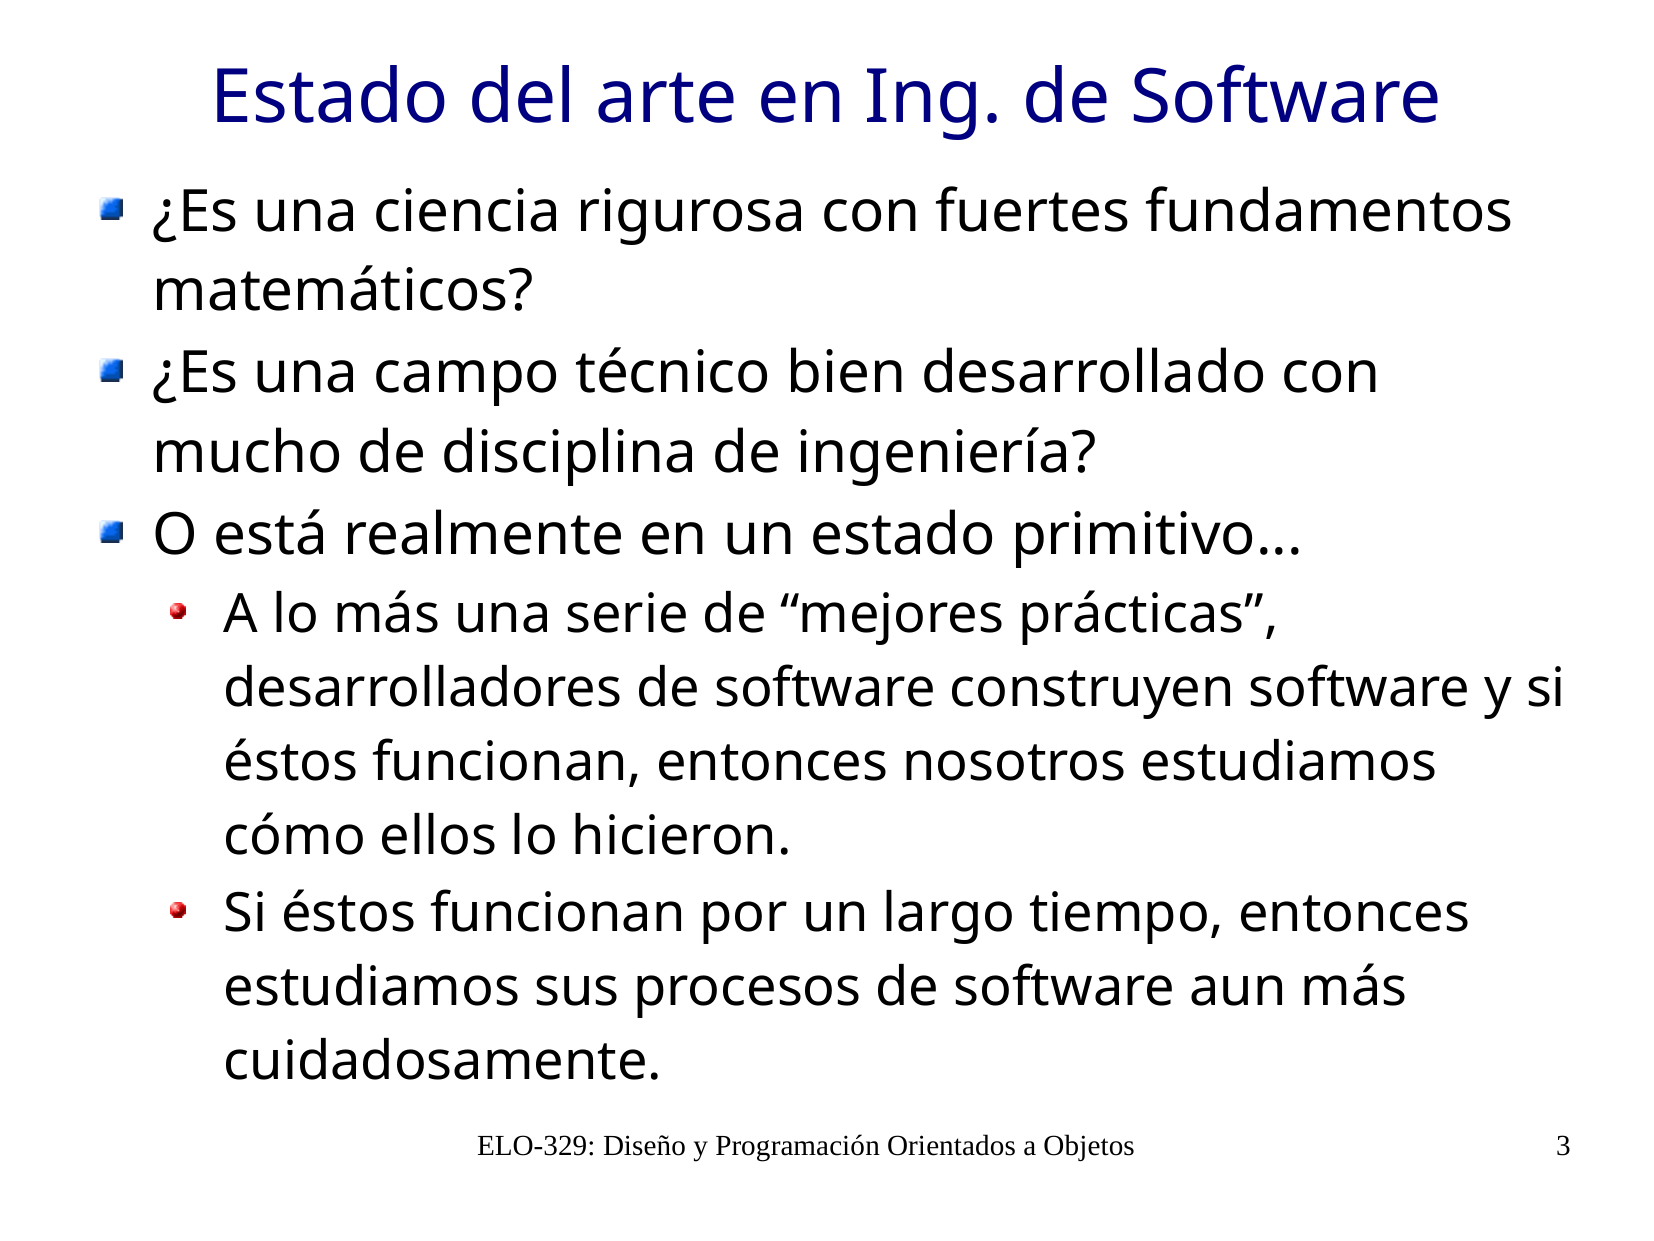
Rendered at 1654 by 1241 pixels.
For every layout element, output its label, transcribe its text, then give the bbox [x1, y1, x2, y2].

list ¿Es una ciencia rigurosa con fuertes fundamentos matemáticos? ¿Es una campo técnico bien desarrollado con mucho de disciplina de ingeniería? O está realmente en un estado primitivo... A lo más una serie de “mejores prácticas”, desarrolladores de software construyen software y si éstos funcionan, entonces nosotros estudiamos cómo ellos lo hicieron. Si éstos funcionan por un largo tiempo, entonces estudiamos sus procesos de software aun más cuidadosamente. [81, 169, 1571, 1107]
title Estado del arte en Ing. de Software [82, 45, 1571, 143]
